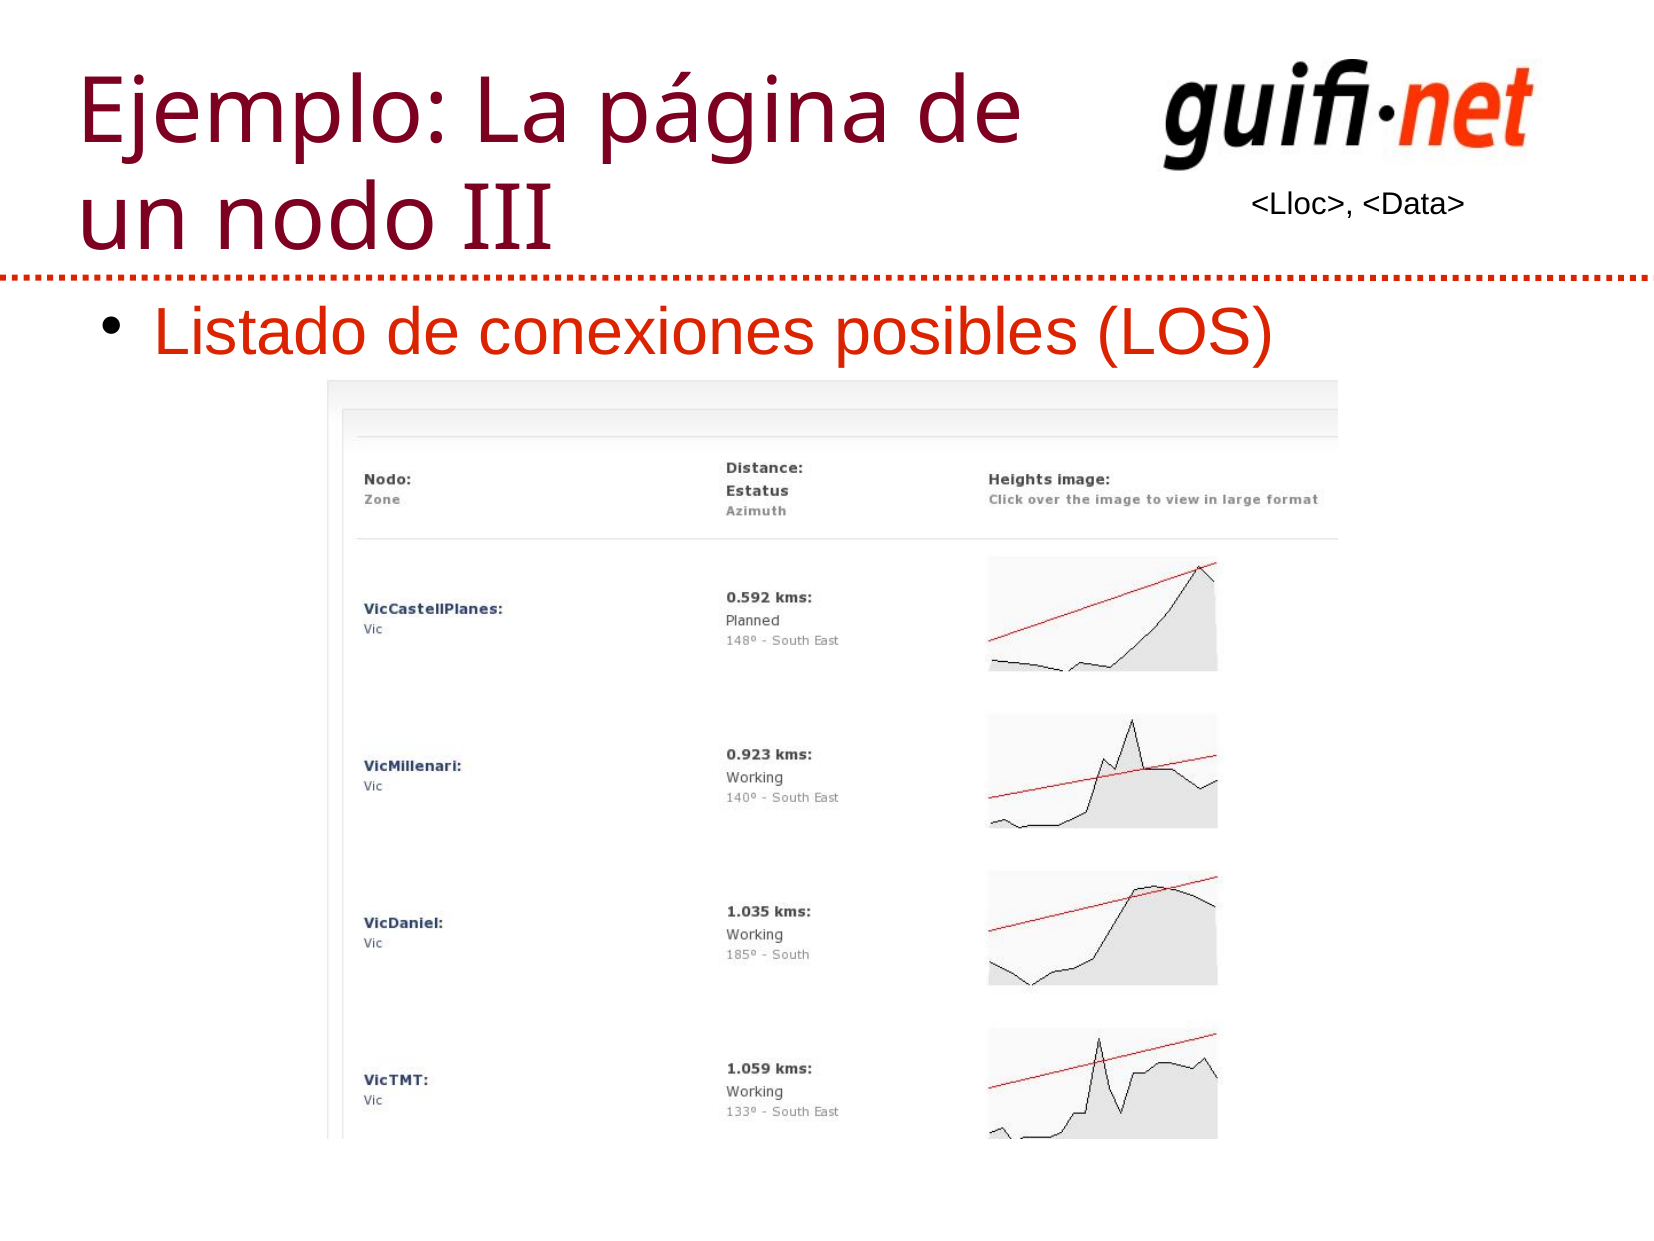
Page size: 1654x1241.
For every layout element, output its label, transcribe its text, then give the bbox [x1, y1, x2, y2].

picture [1157, 59, 1542, 172]
picture [325, 379, 1338, 1139]
title Ejemplo: La página de un nodo III [76, 53, 1093, 272]
list Listado de conexiones posibles (LOS) [82, 290, 1571, 1109]
